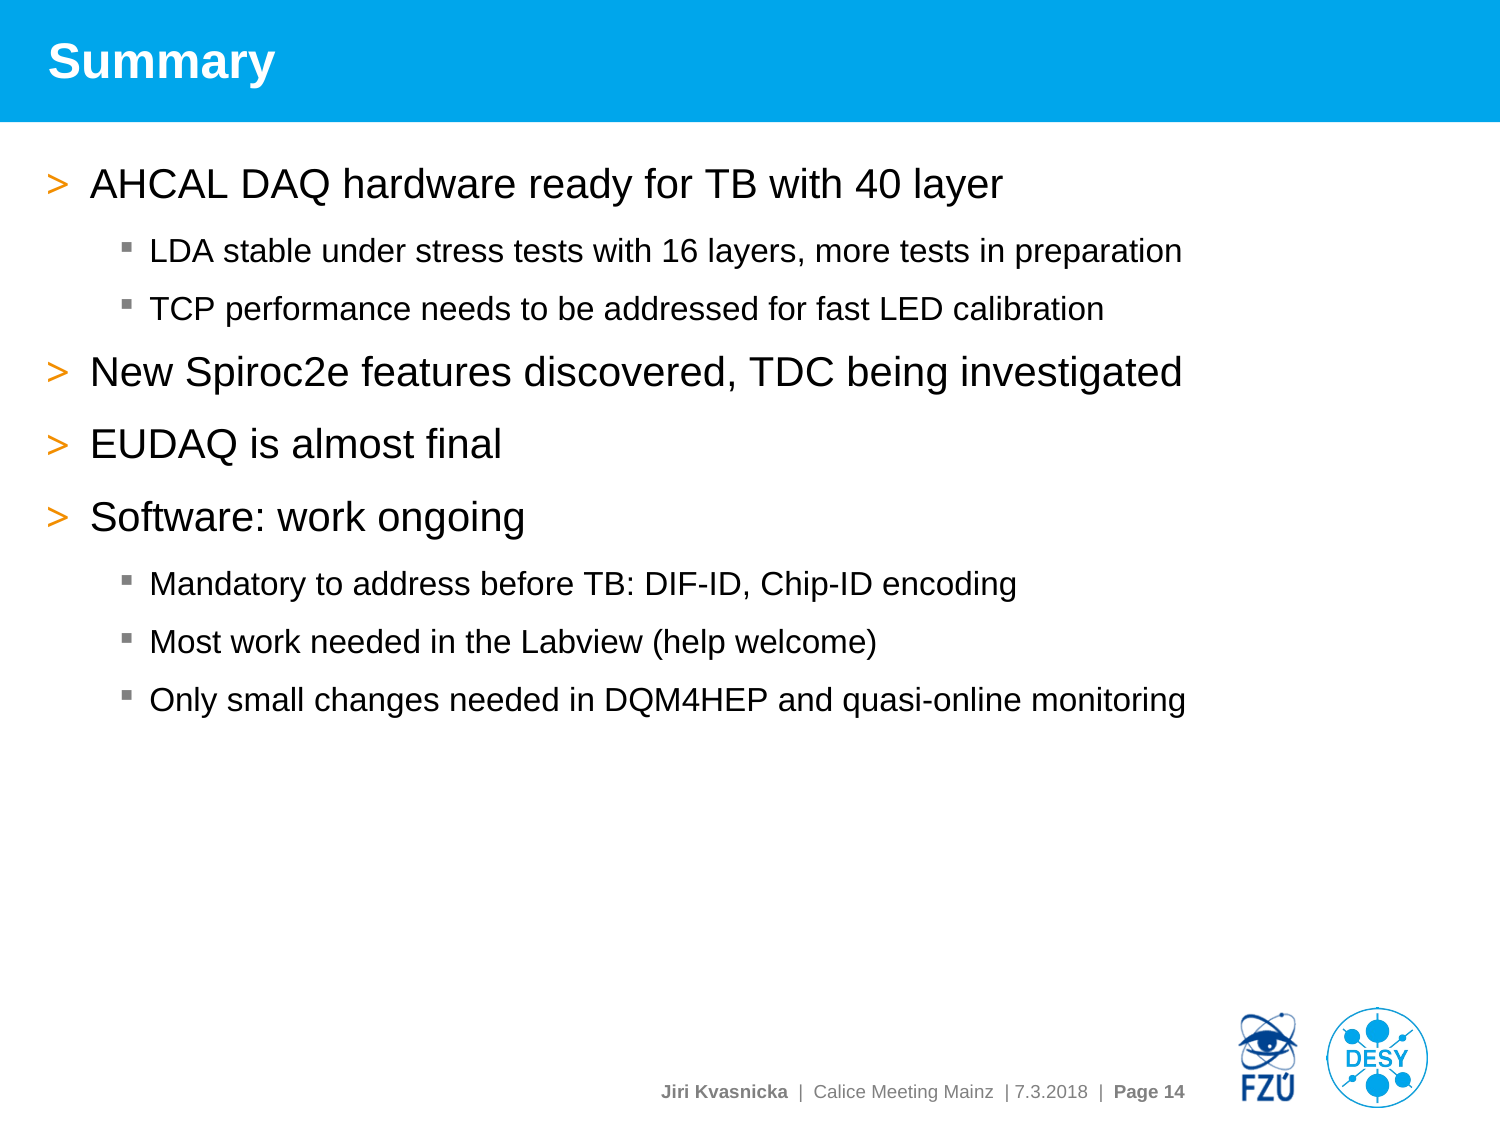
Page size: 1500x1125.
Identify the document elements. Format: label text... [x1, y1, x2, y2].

list AHCAL DAQ hardware ready for TB with 40 layer LDA stable under stress tests with 16 layers, more tests in preparation TCP performance needs to be addressed for fast LED calibration New Spiroc2e features discovered, TDC being investigated EUDAQ is almost final Software: work ongoing Mandatory to address before TB: DIF-ID, Chip-ID encoding Most work needed in the Labview (help welcome) Only small changes needed in DQM4HEP and quasi-online monitoring [46, 160, 1444, 920]
picture [1215, 1004, 1321, 1110]
title Summary [47, 16, 1446, 107]
picture [1326, 1007, 1428, 1108]
